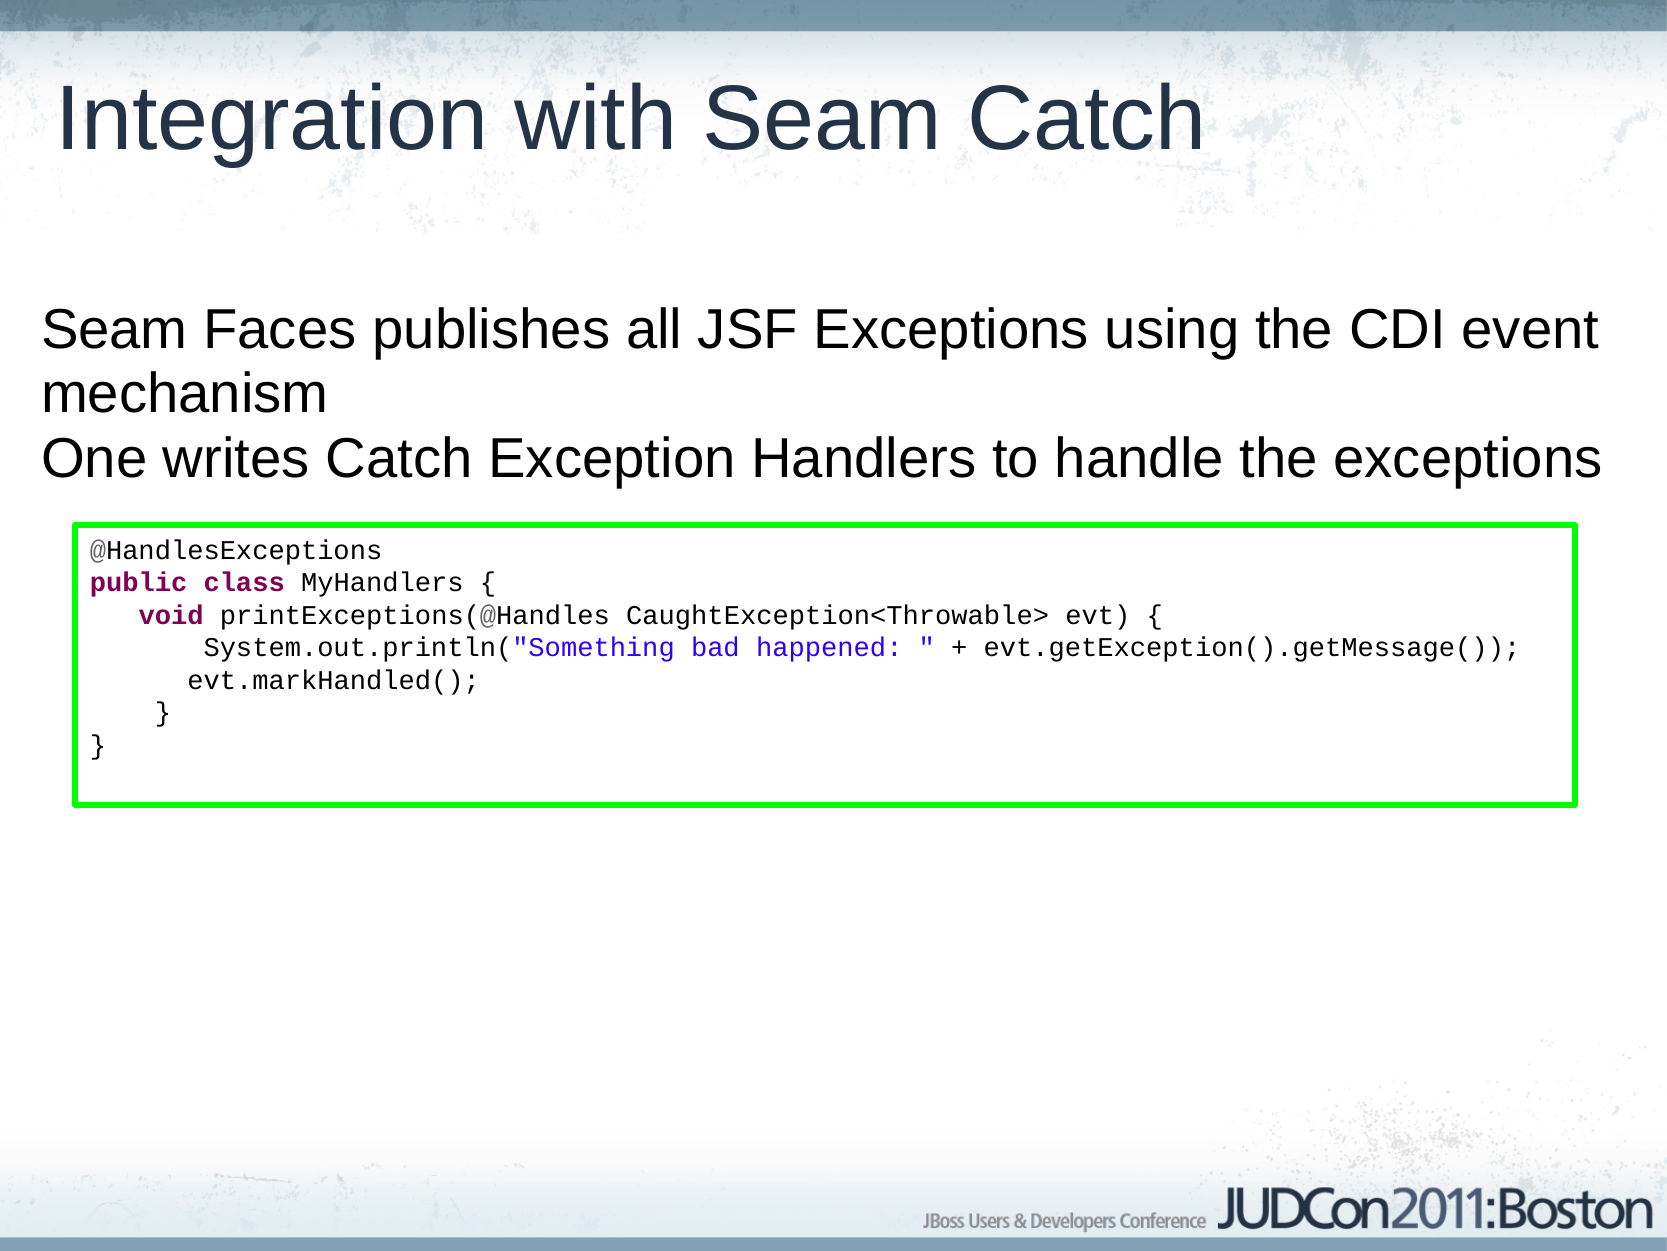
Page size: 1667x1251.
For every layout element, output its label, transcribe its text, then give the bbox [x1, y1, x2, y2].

list Seam Faces publishes all JSF Exceptions using the CDI event mechanism One writes Catch Exception Handlers to handle the exceptions [41, 297, 1629, 533]
text_box @HandlesExceptions public class MyHandlers { void printExceptions(@Handles CaughtException<Throwable> evt) { System.out.println("Something bad happened: " + evt.getException().getMessage()); evt.markHandled(); } } [75, 525, 1576, 805]
title Integration with Seam Catch [41, 50, 1628, 217]
picture [0, 0, 1667, 1251]
